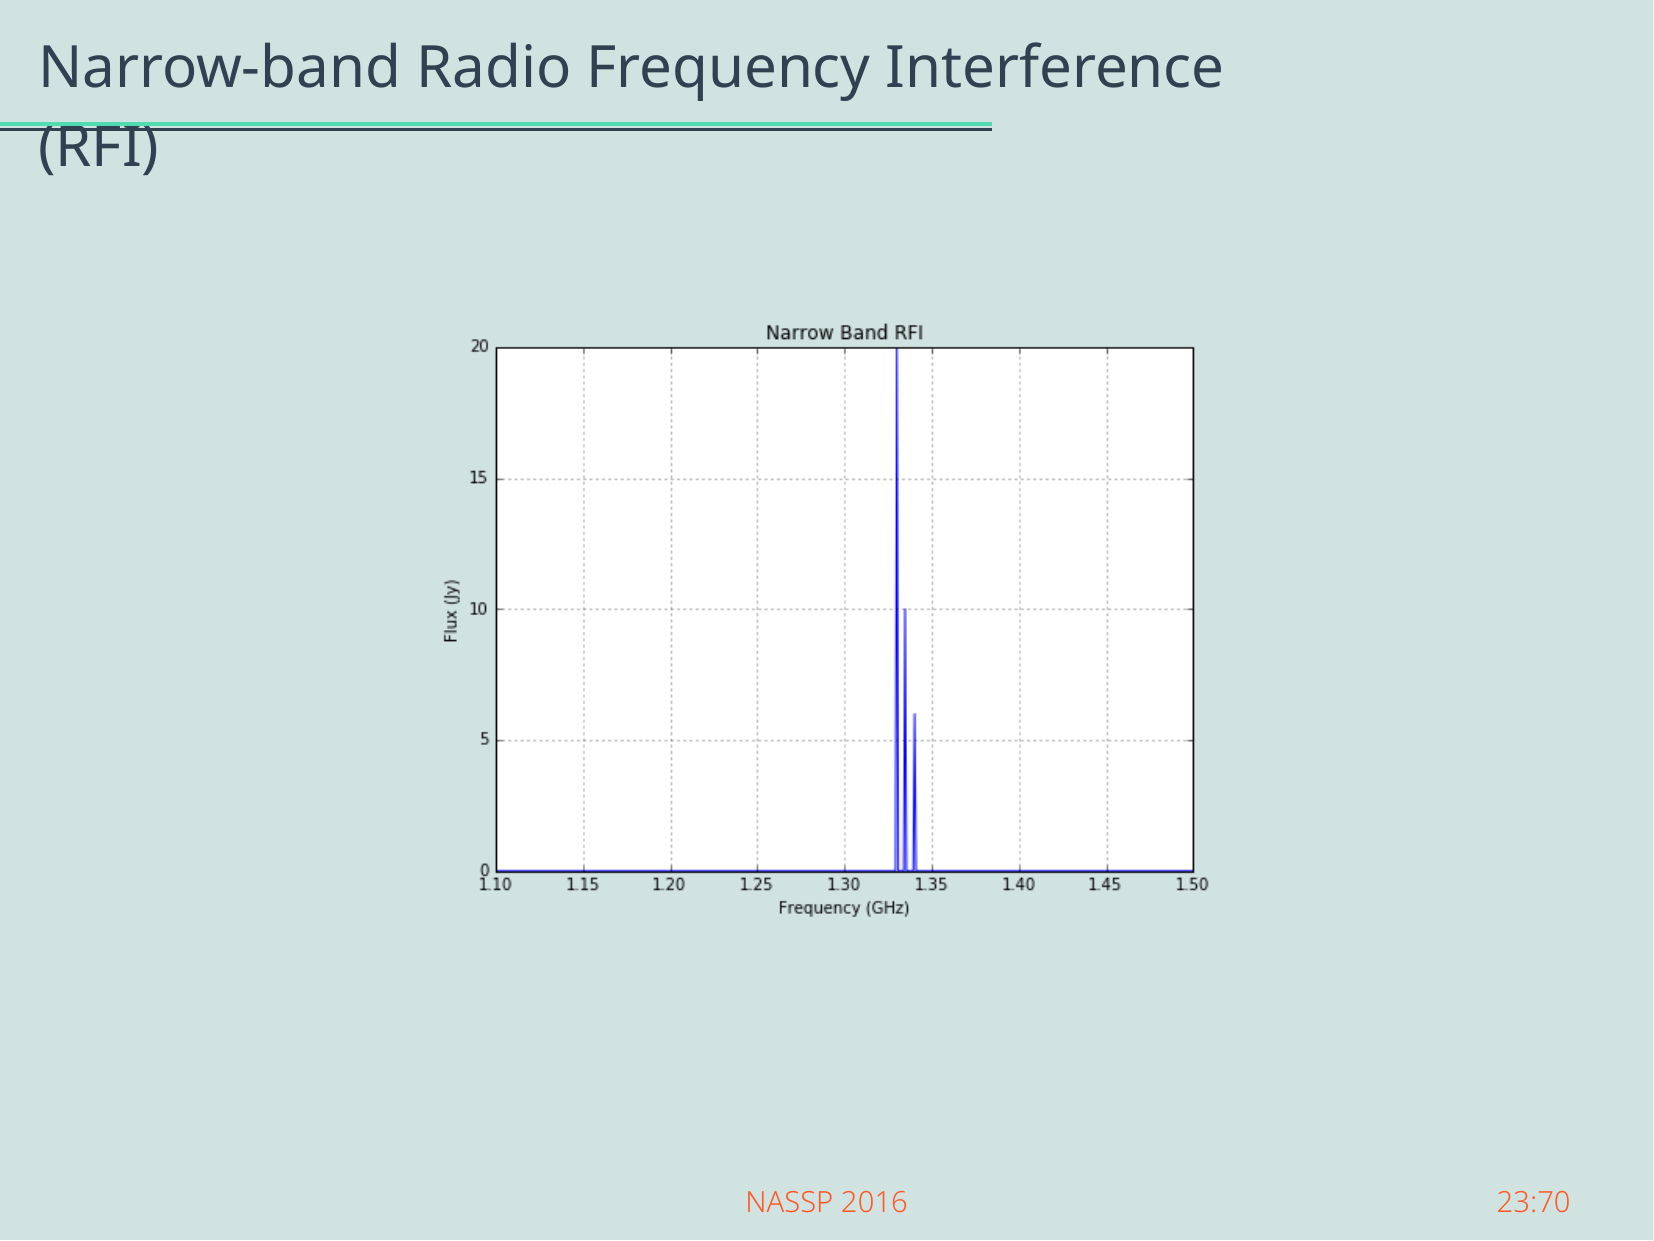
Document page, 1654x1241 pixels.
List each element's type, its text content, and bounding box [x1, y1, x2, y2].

text_box Narrow-band Radio Frequency Interference (RFI) [23, 17, 1312, 103]
picture [435, 313, 1221, 928]
